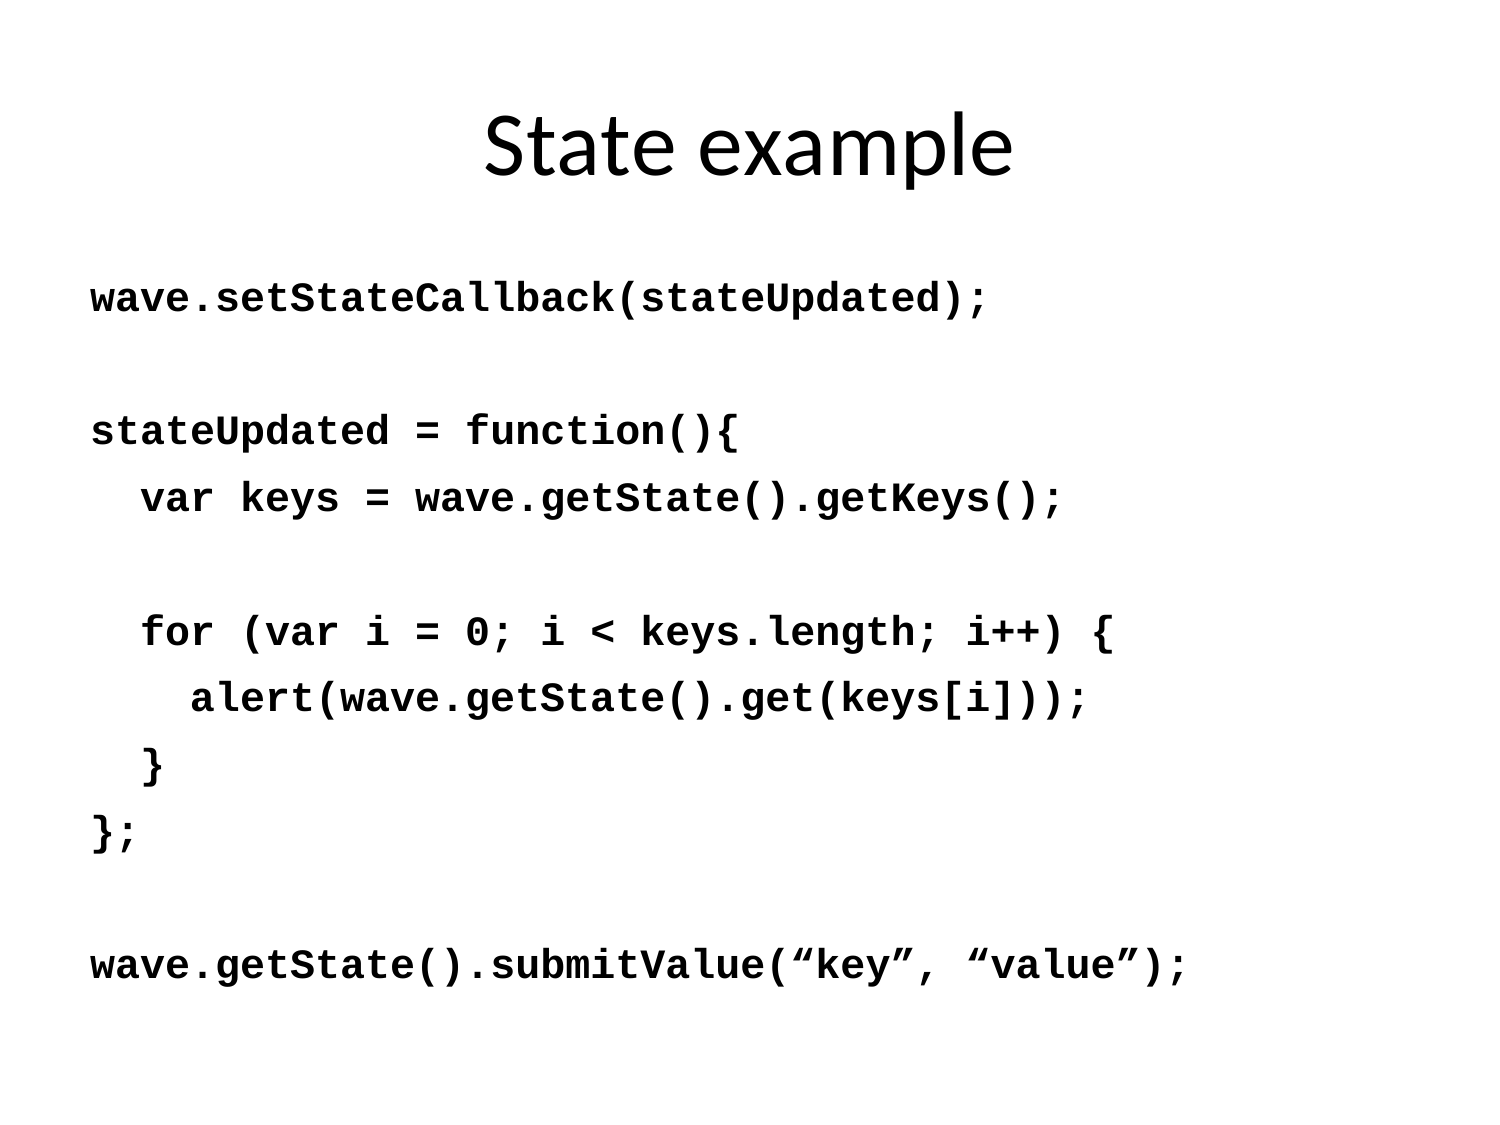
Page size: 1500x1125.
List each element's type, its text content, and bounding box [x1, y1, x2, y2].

list wave.setStateCallback(stateUpdated); stateUpdated = function(){ var keys = wave.getState().getKeys(); for (var i = 0; i < keys.length; i++) { alert(wave.getState().get(keys[i])); } }; wave.getState().submitValue(“key”, “value”); [75, 262, 1426, 1006]
title State example [75, 45, 1426, 233]
